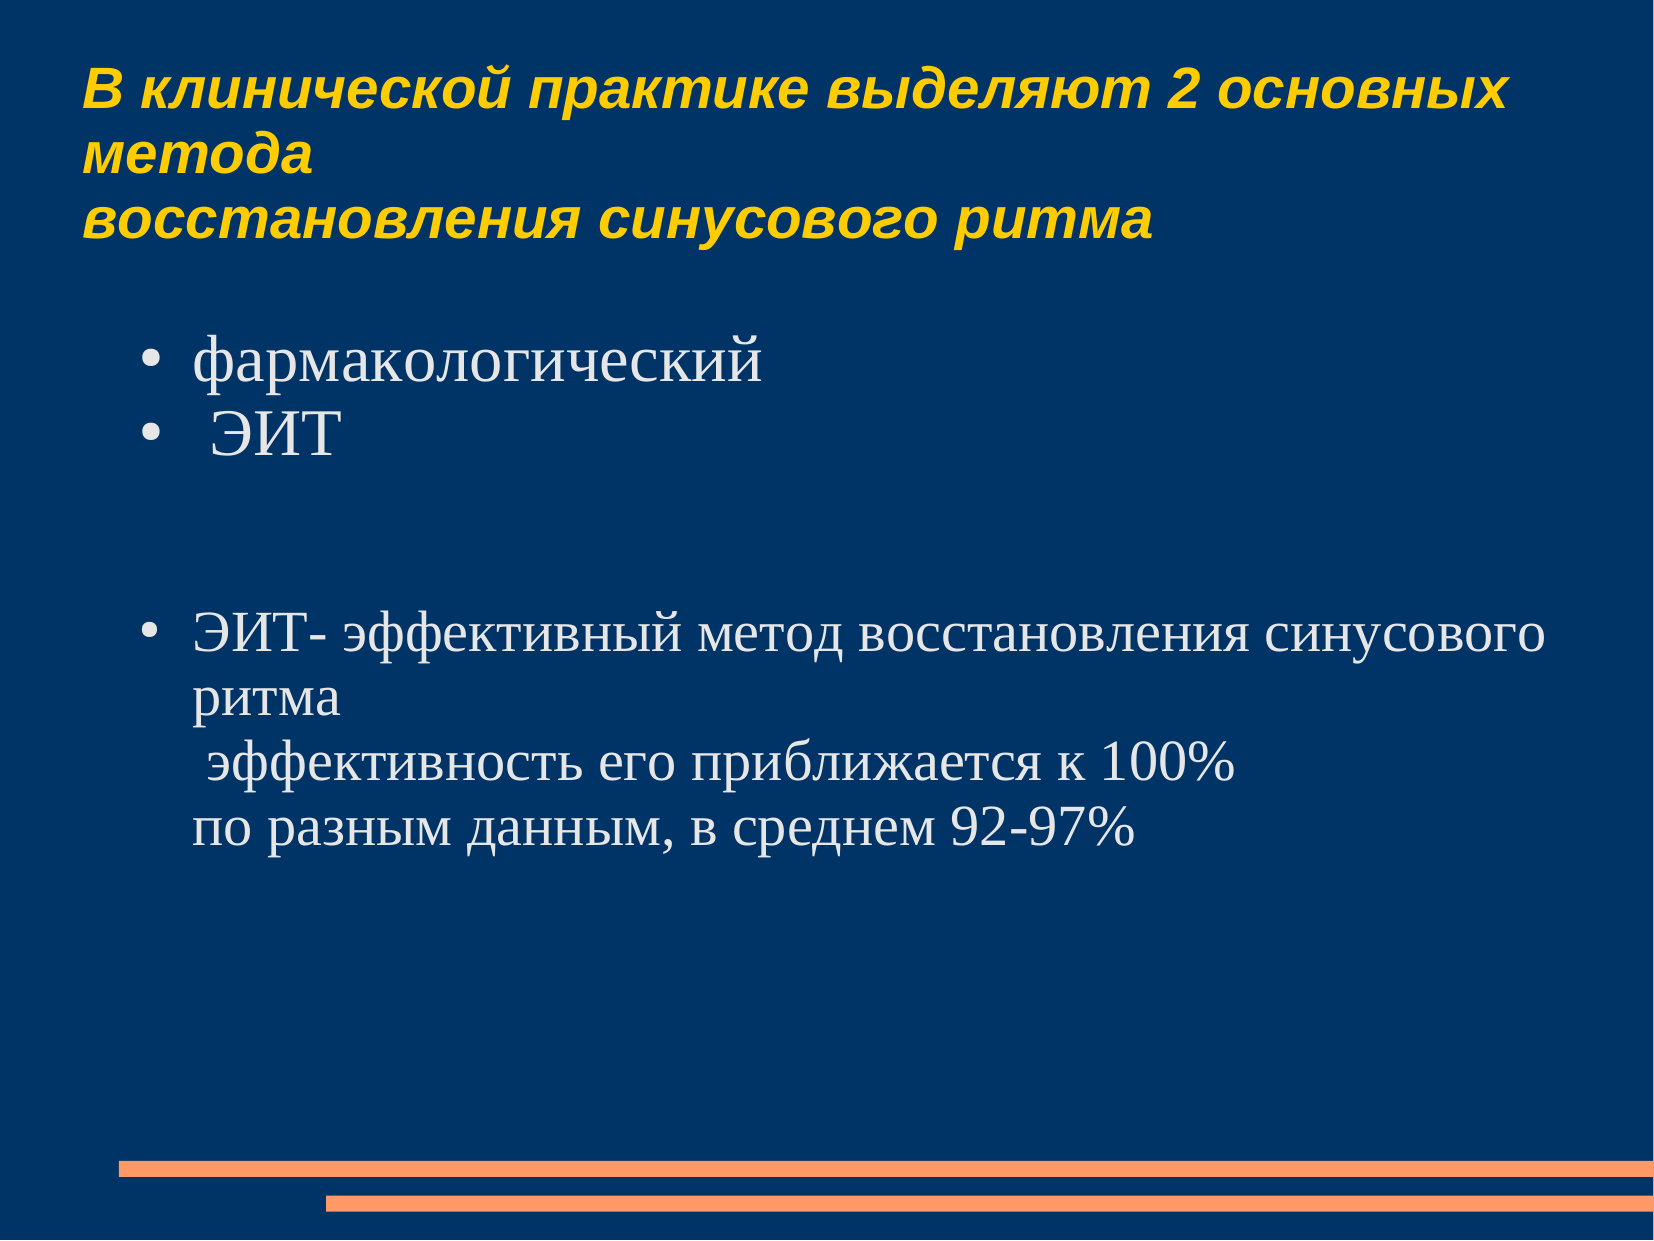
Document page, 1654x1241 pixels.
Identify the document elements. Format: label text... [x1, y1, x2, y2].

list фармакологический ЭИТ ЭИТ- эффективный метод восстановления синусового ритма эффективность его приближается к 100% по разным данным, в среднем 92-97% [121, 322, 1561, 1132]
title В клинической практике выделяют 2 основных метода восстановления синусового ритма [82, 53, 1571, 253]
